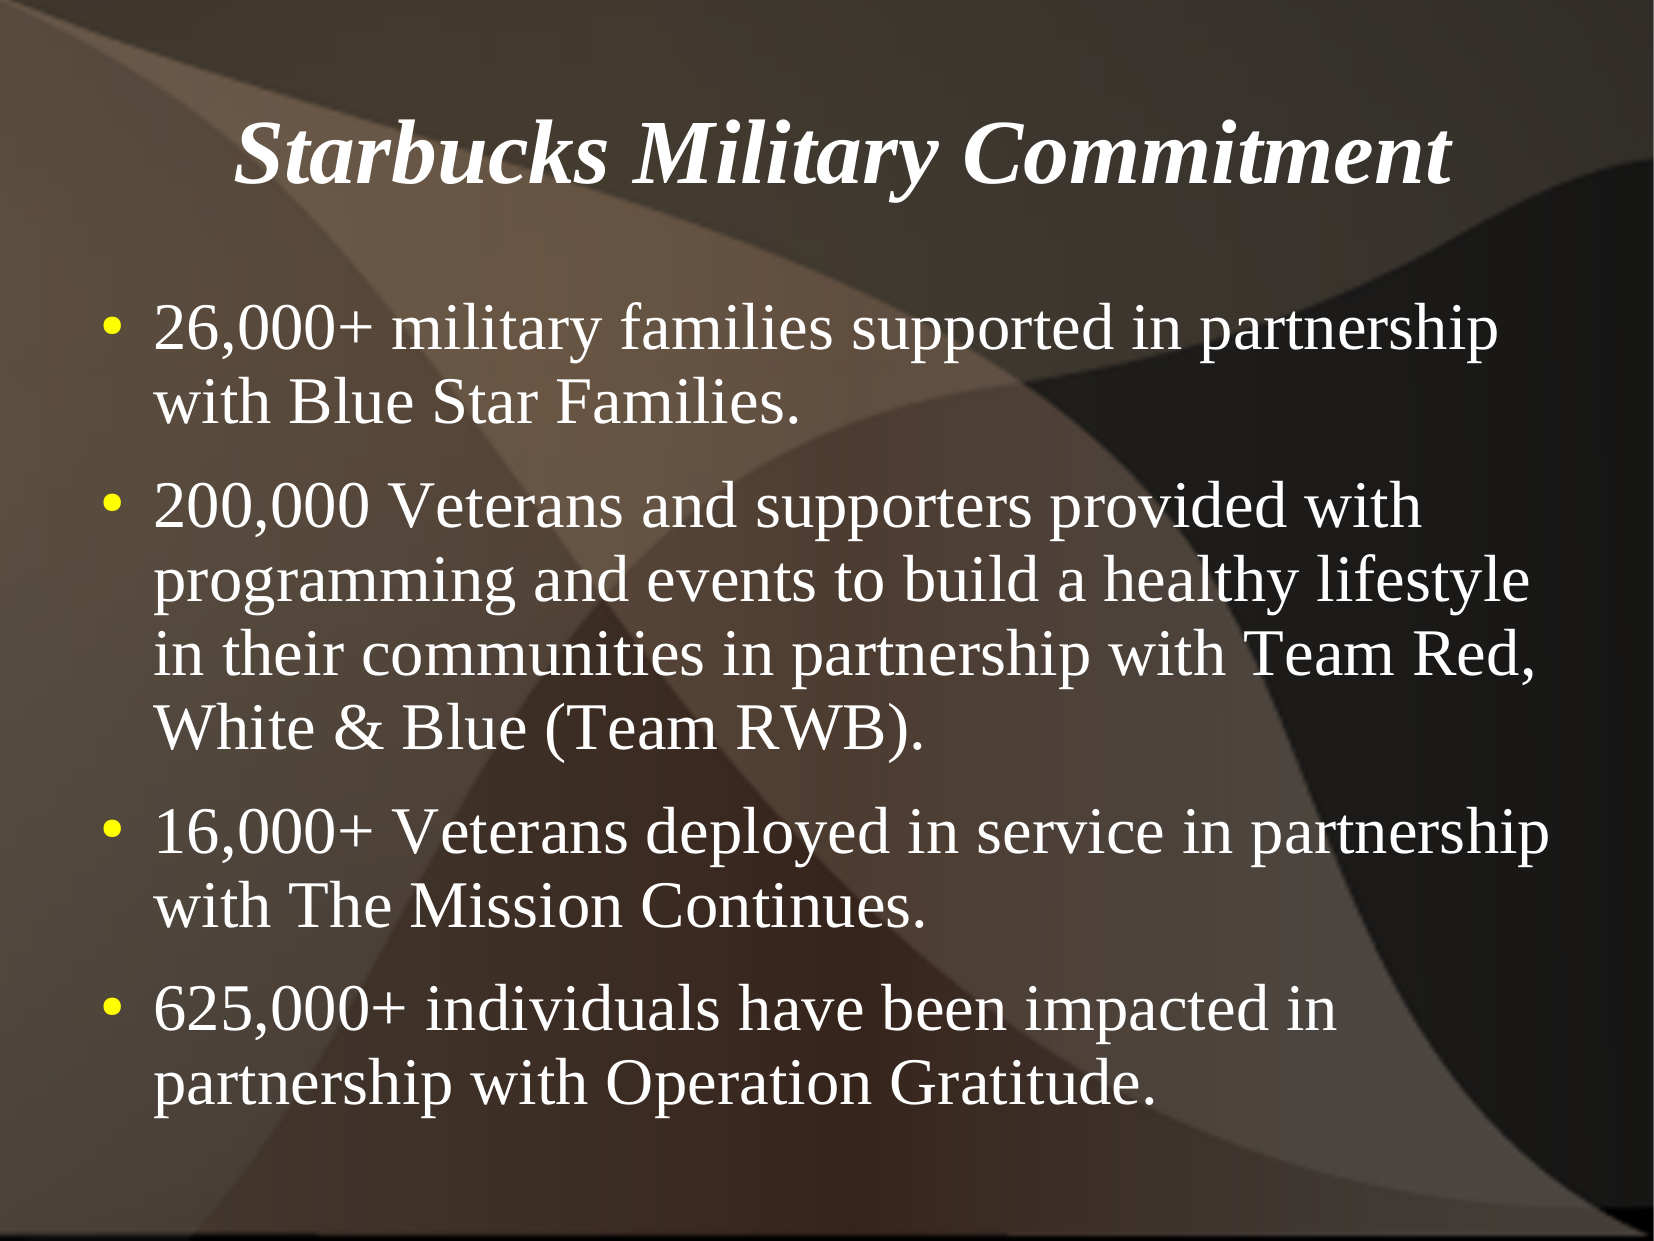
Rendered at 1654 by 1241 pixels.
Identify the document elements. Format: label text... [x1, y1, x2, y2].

title Starbucks Military Commitment [82, 49, 1571, 257]
list 26,000+ military families supported in partnership with Blue Star Families. 200,000 Veterans and supporters provided with programming and events to build a healthy lifestyle in their communities in partnership with Team Red, White & Blue (Team RWB). 16,000+ Veterans deployed in service in partnership with The Mission Continues. 625,000+ individuals have been impacted in partnership with Operation Gratitude. [82, 290, 1571, 1120]
picture [0, 0, 1654, 1241]
